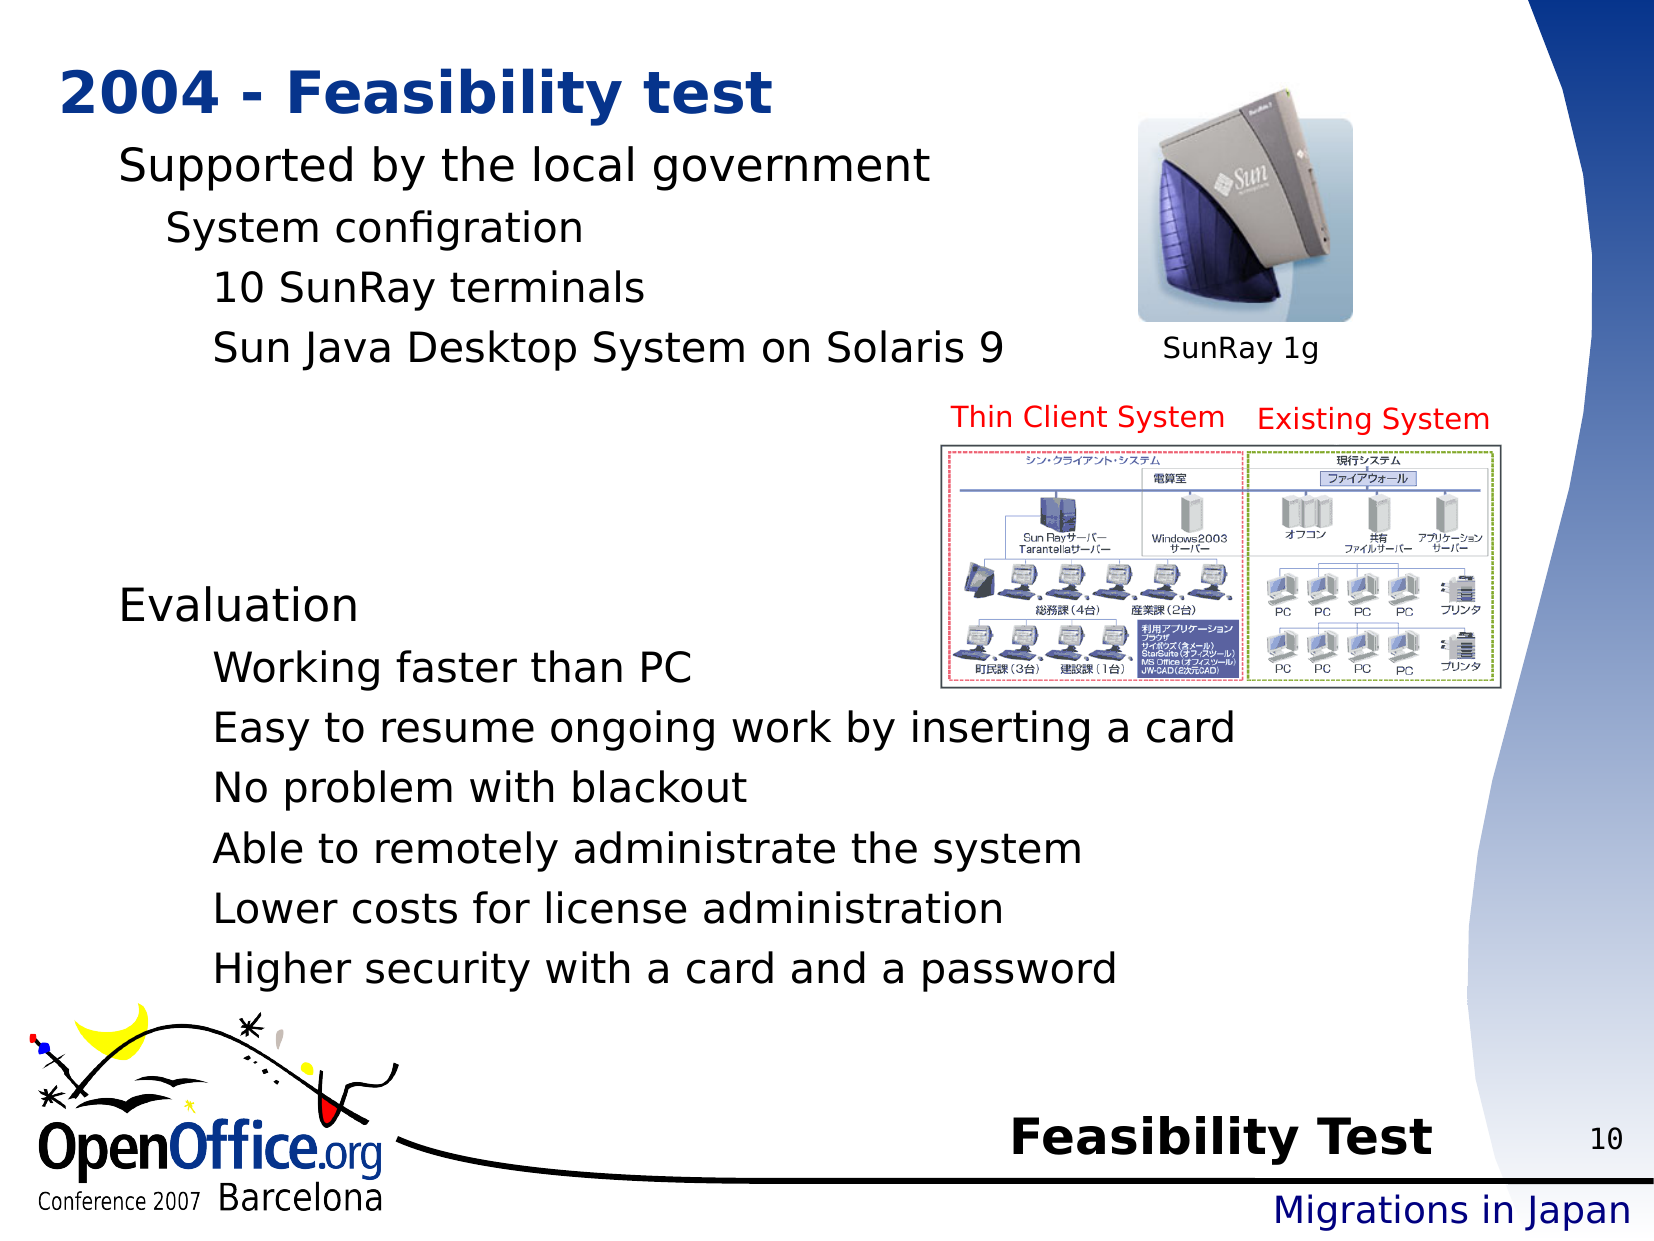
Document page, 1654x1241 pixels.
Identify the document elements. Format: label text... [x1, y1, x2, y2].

title Feasibility Test [496, 1122, 1434, 1174]
picture [1138, 82, 1353, 322]
list 2004 - Feasibility test Supported by the local government System configration 10 SunRay terminals Sun Java Desktop System on Solaris 9 Evaluation Working faster than PC Easy to resume ongoing work by inserting a card No problem with blackout Able to remotely administrate the system Lower costs for license administration Higher security with a card and a password [59, 59, 1498, 1122]
text_box Thin Client System [936, 393, 1242, 443]
text_box Existing System [1242, 395, 1507, 445]
text_box SunRay 1g [1147, 324, 1335, 374]
picture [29, 1003, 399, 1211]
picture [935, 439, 1508, 694]
